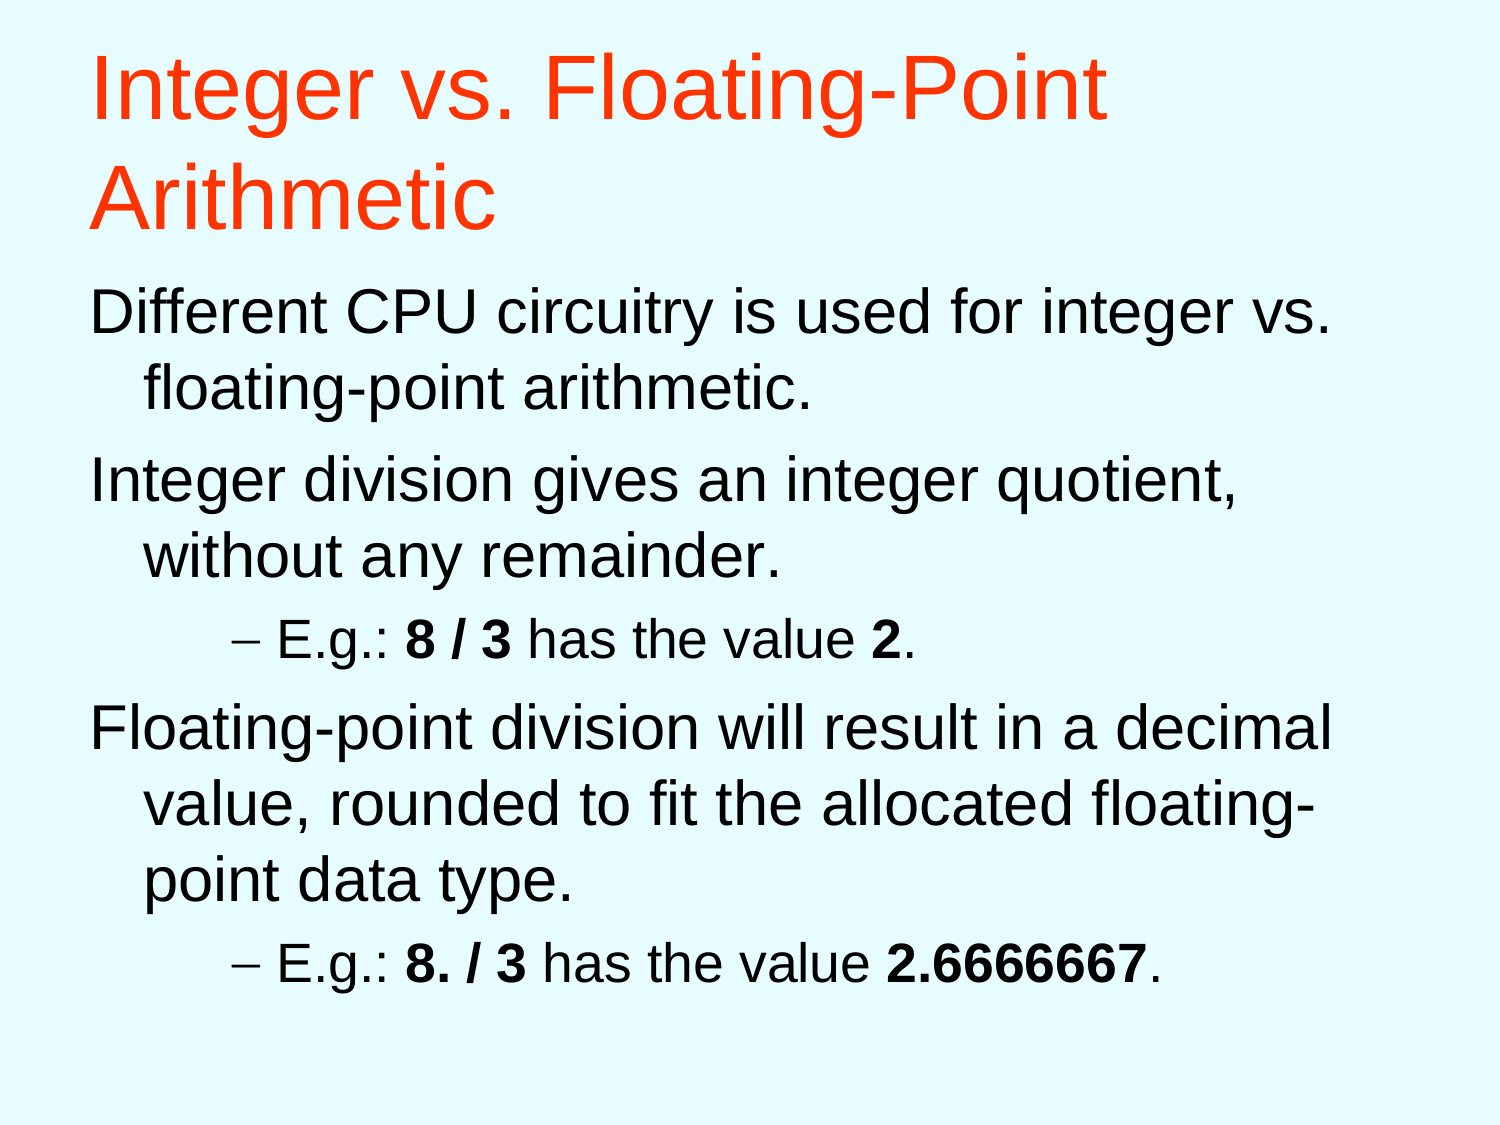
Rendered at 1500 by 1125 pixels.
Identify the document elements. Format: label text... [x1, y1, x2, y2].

title Integer vs. Floating-Point Arithmetic [75, 19, 1423, 256]
list Different CPU circuitry is used for integer vs. floating-point arithmetic. Integer division gives an integer quotient, without any remainder. E.g.: 8 / 3 has the value 2. Floating-point division will result in a decimal value, rounded to fit the allocated floating-point data type. E.g.: 8. / 3 has the value 2.6666667. [75, 262, 1423, 1003]
